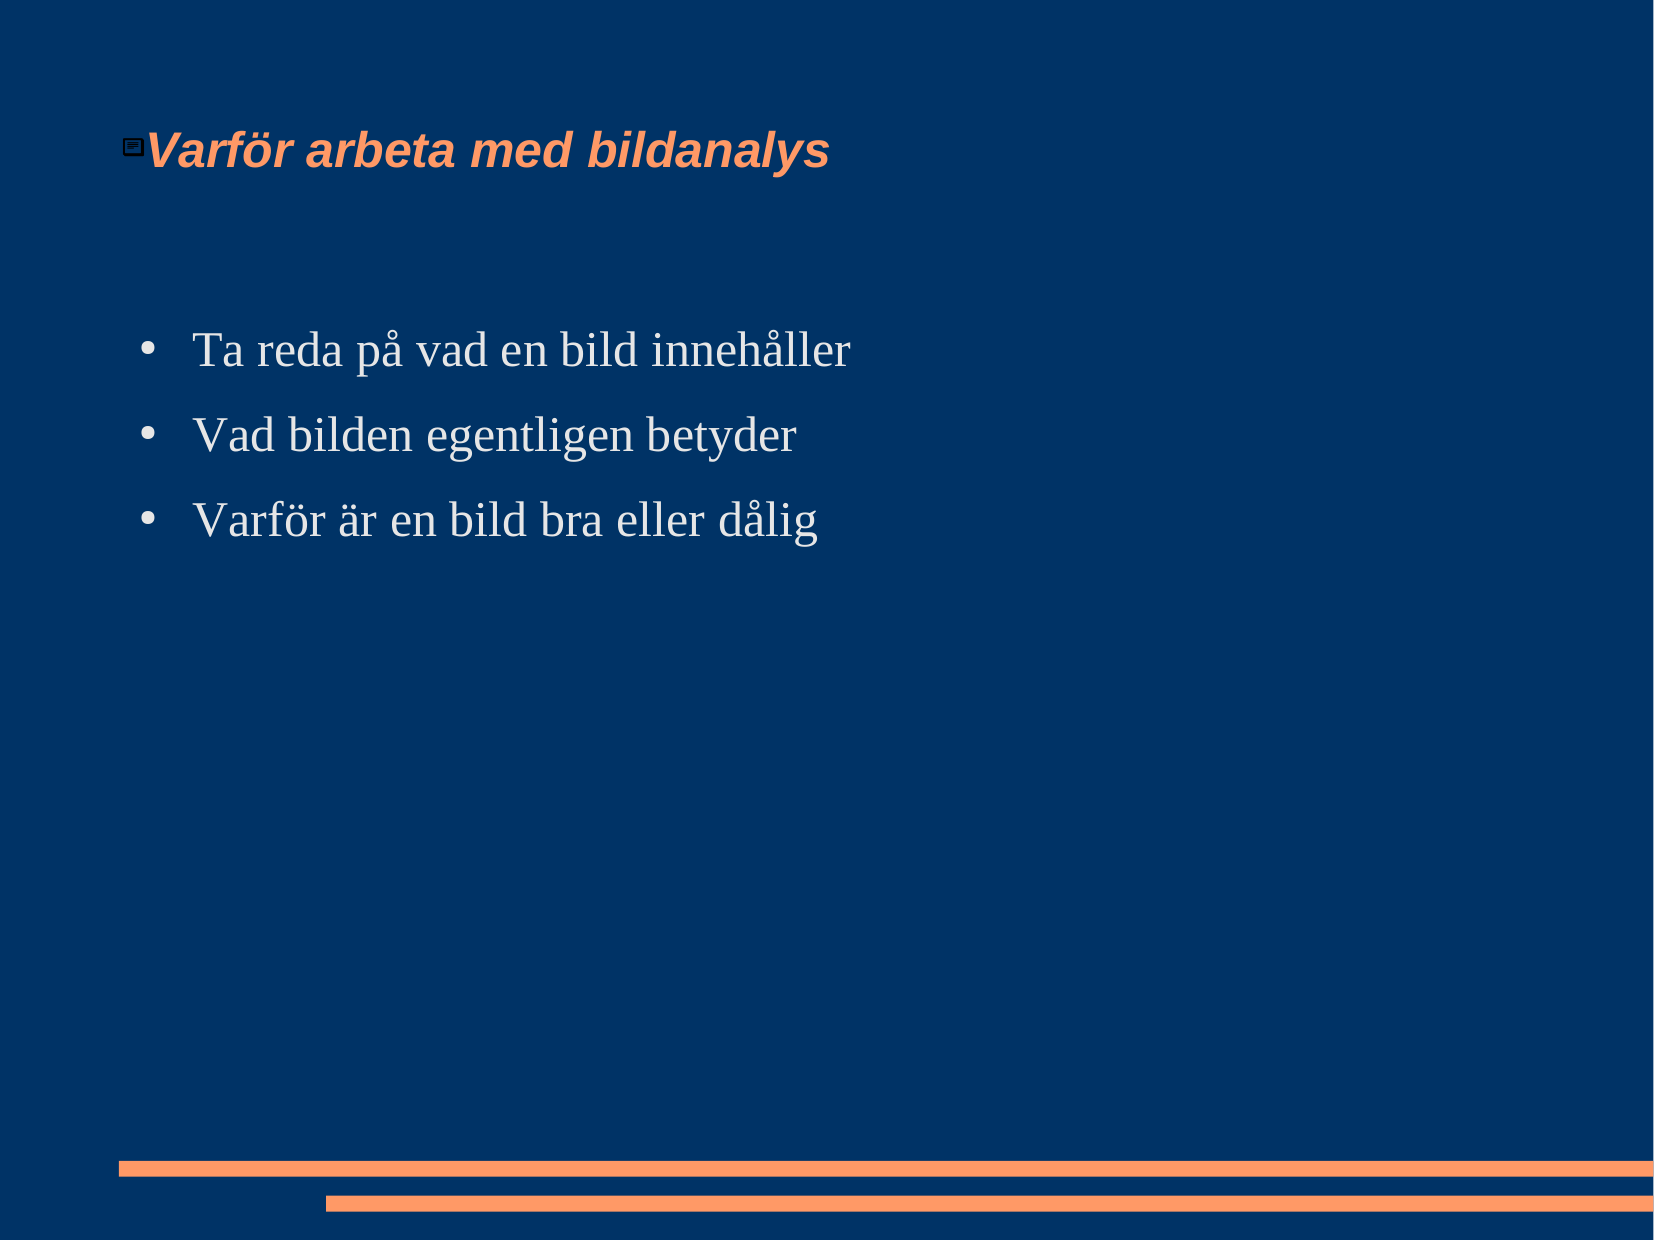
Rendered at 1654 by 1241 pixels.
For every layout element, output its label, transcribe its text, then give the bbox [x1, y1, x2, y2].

list Ta reda på vad en bild innehåller Vad bilden egentligen betyder Varför är en bild bra eller dålig [121, 322, 1561, 1132]
title Varför arbeta med bildanalys [121, 46, 1534, 254]
